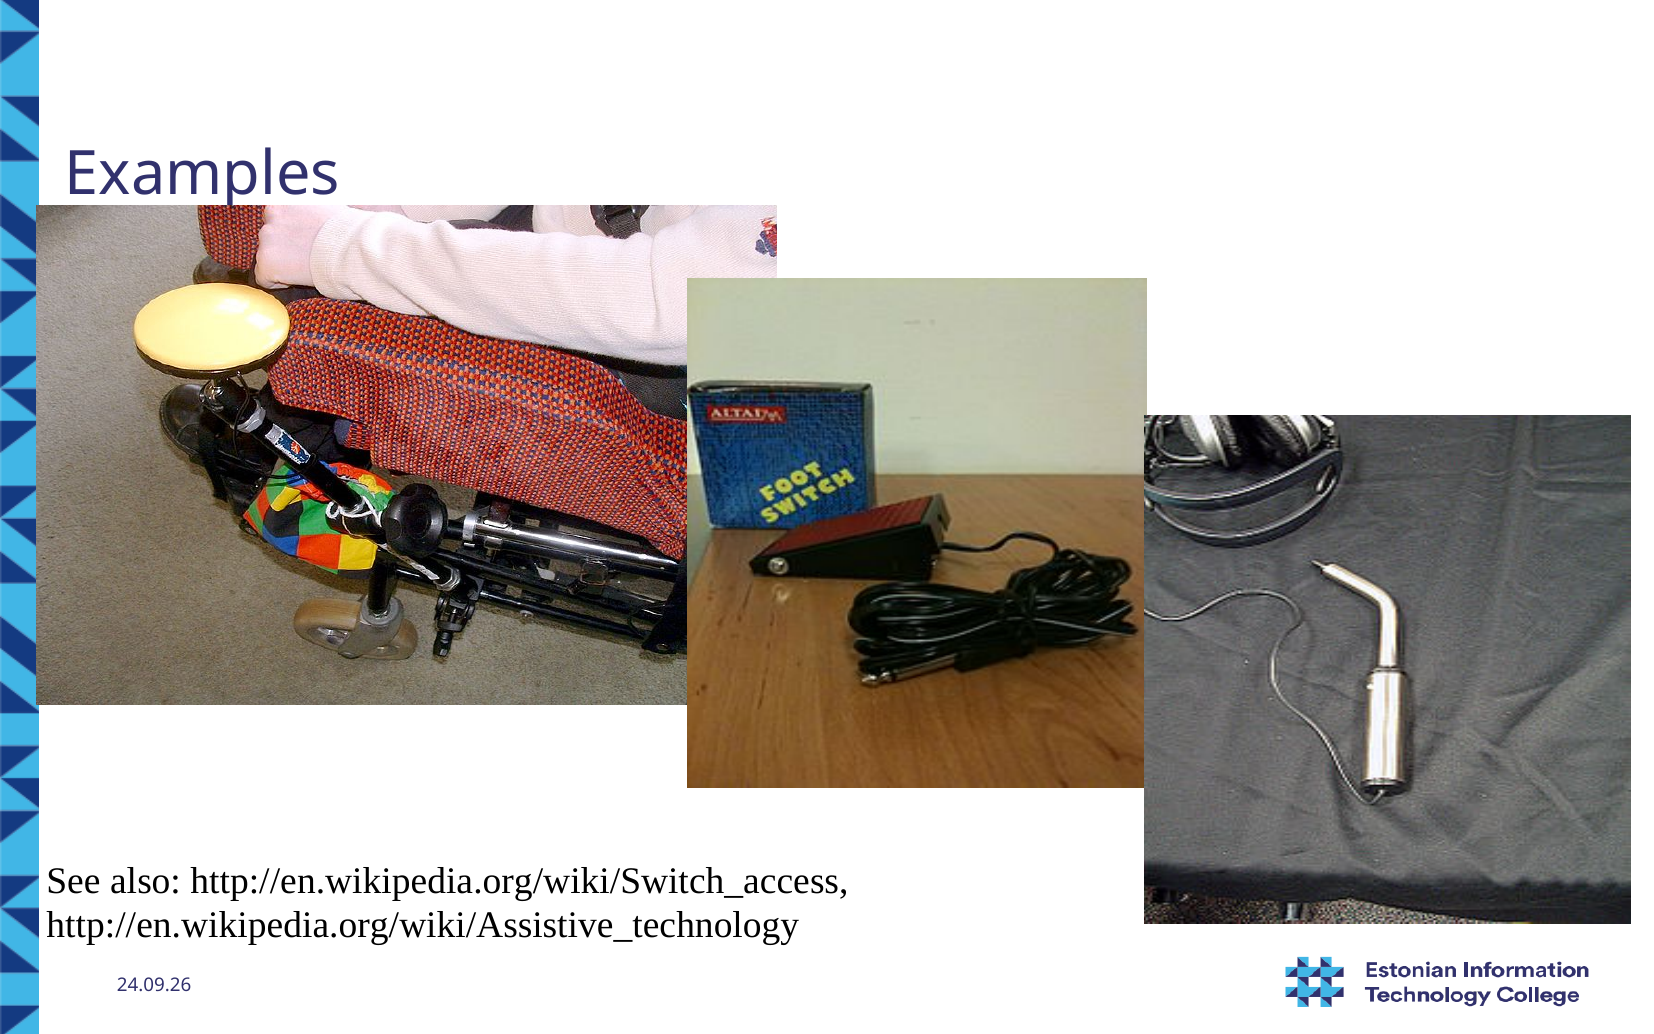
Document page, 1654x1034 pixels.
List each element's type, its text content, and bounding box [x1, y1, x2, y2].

picture [36, 205, 1631, 924]
text_box See also: http://en.wikipedia.org/wiki/Switch_access, http://en.wikipedia.org/wiki/Assistive_technology [46, 856, 1486, 989]
title Examples [64, 85, 1201, 258]
